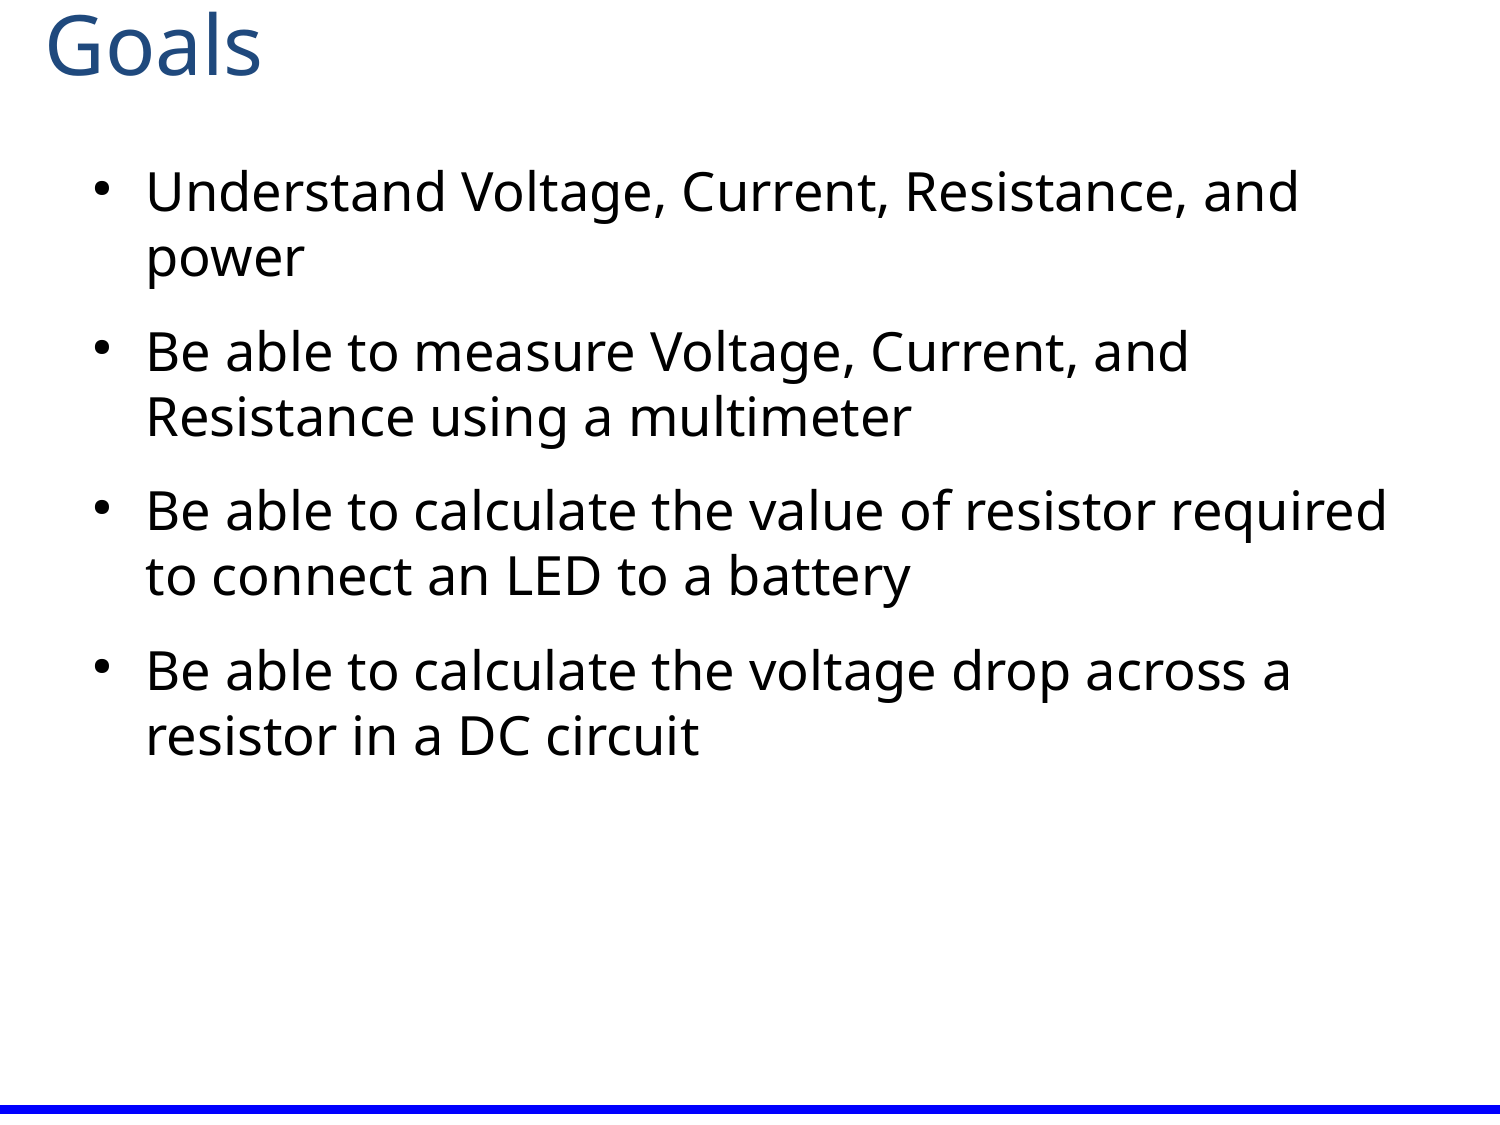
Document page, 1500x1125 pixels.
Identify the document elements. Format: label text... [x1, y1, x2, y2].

title Goals [30, 0, 1455, 180]
list Understand Voltage, Current, Resistance, and power Be able to measure Voltage, Current, and Resistance using a multimeter Be able to calculate the value of resistor required to connect an LED to a battery Be able to calculate the voltage drop across a resistor in a DC circuit [60, 150, 1441, 1096]
